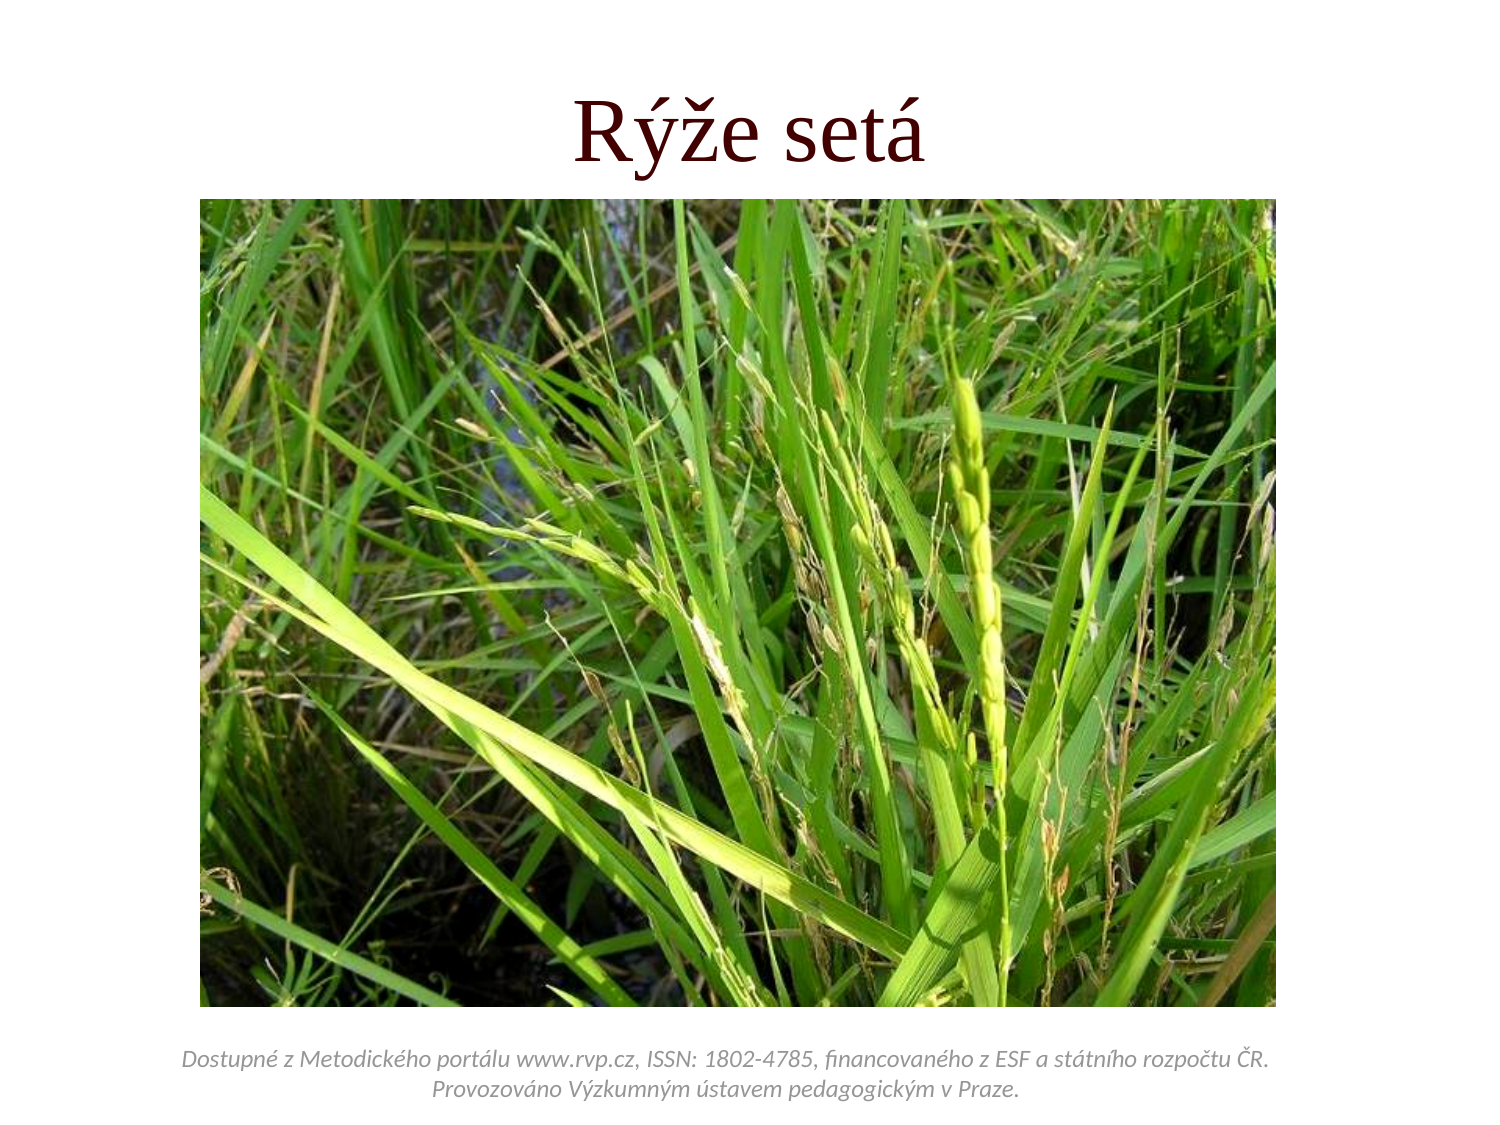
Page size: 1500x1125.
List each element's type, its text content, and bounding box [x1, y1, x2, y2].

text_box Dostupné z Metodického portálu www.rvp.cz, ISSN: 1802-4785, financovaného z ESF a státního rozpočtu ČR. Provozováno Výzkumným ústavem pedagogickým v Praze. [105, 1042, 1348, 1103]
text_box [200, 200, 1276, 1007]
title Rýže setá [75, 0, 1426, 188]
